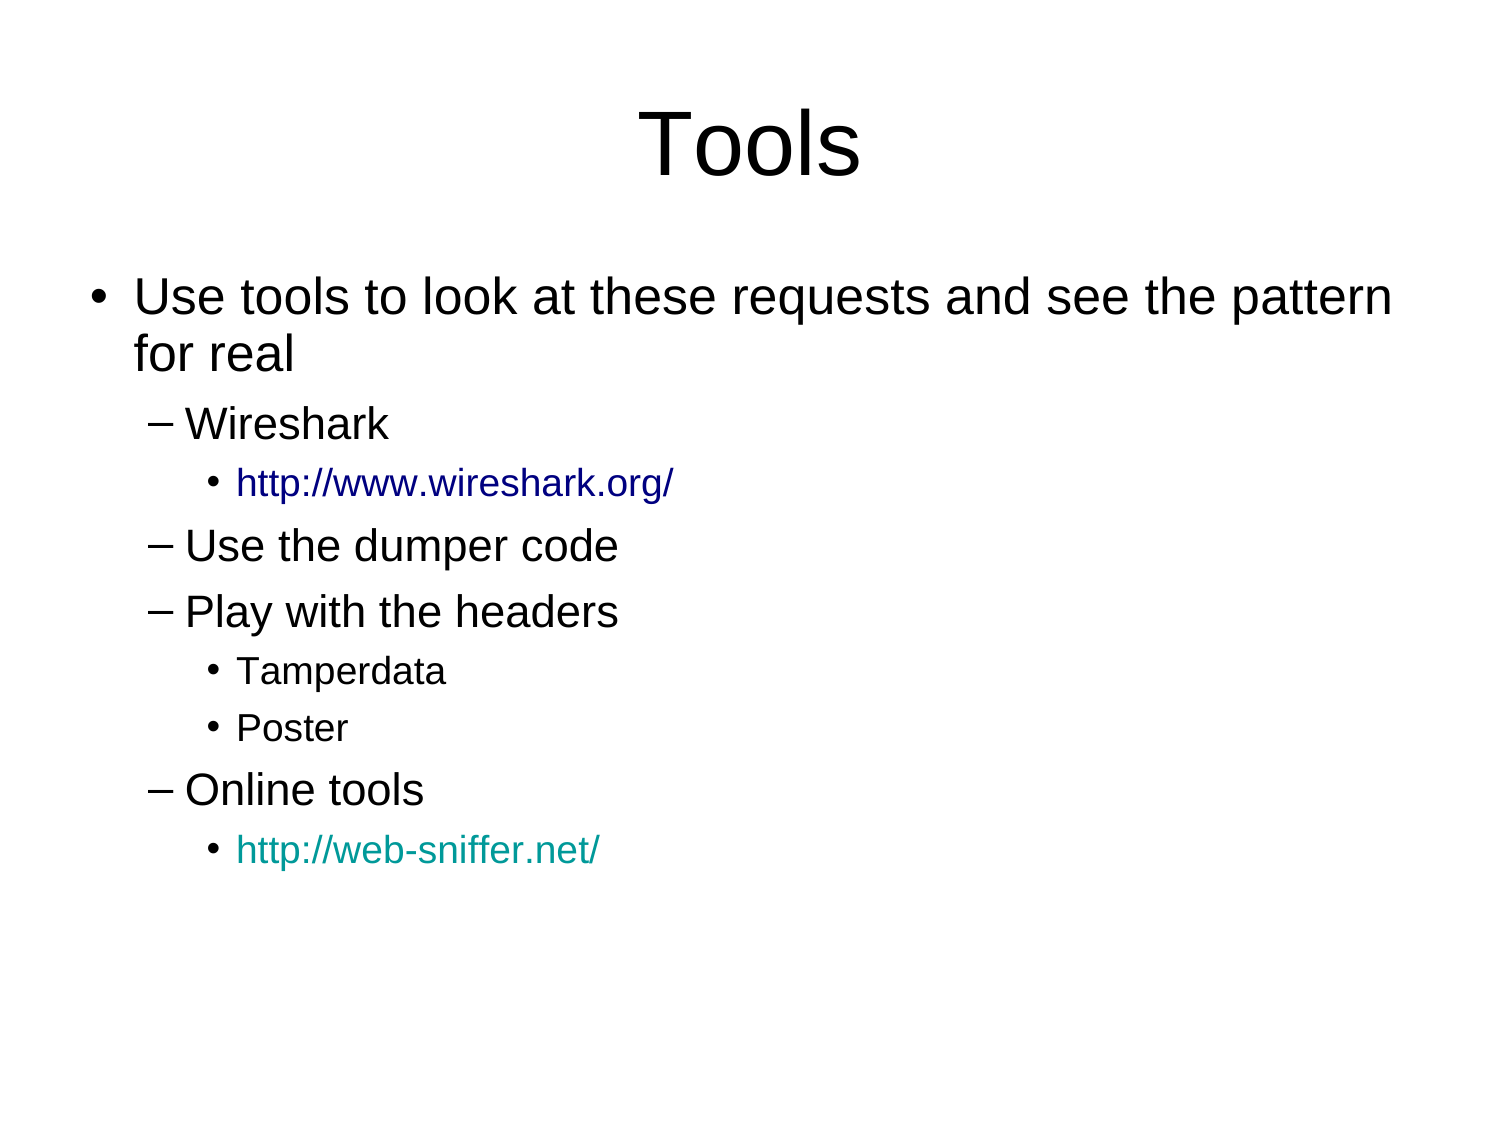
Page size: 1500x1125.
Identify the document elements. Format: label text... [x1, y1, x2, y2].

title Tools [75, 45, 1426, 233]
list Use tools to look at these requests and see the pattern for real Wireshark http://www.wireshark.org/ Use the dumper code Play with the headers Tamperdata Poster Online tools http://web-sniffer.net/ [75, 262, 1426, 1005]
